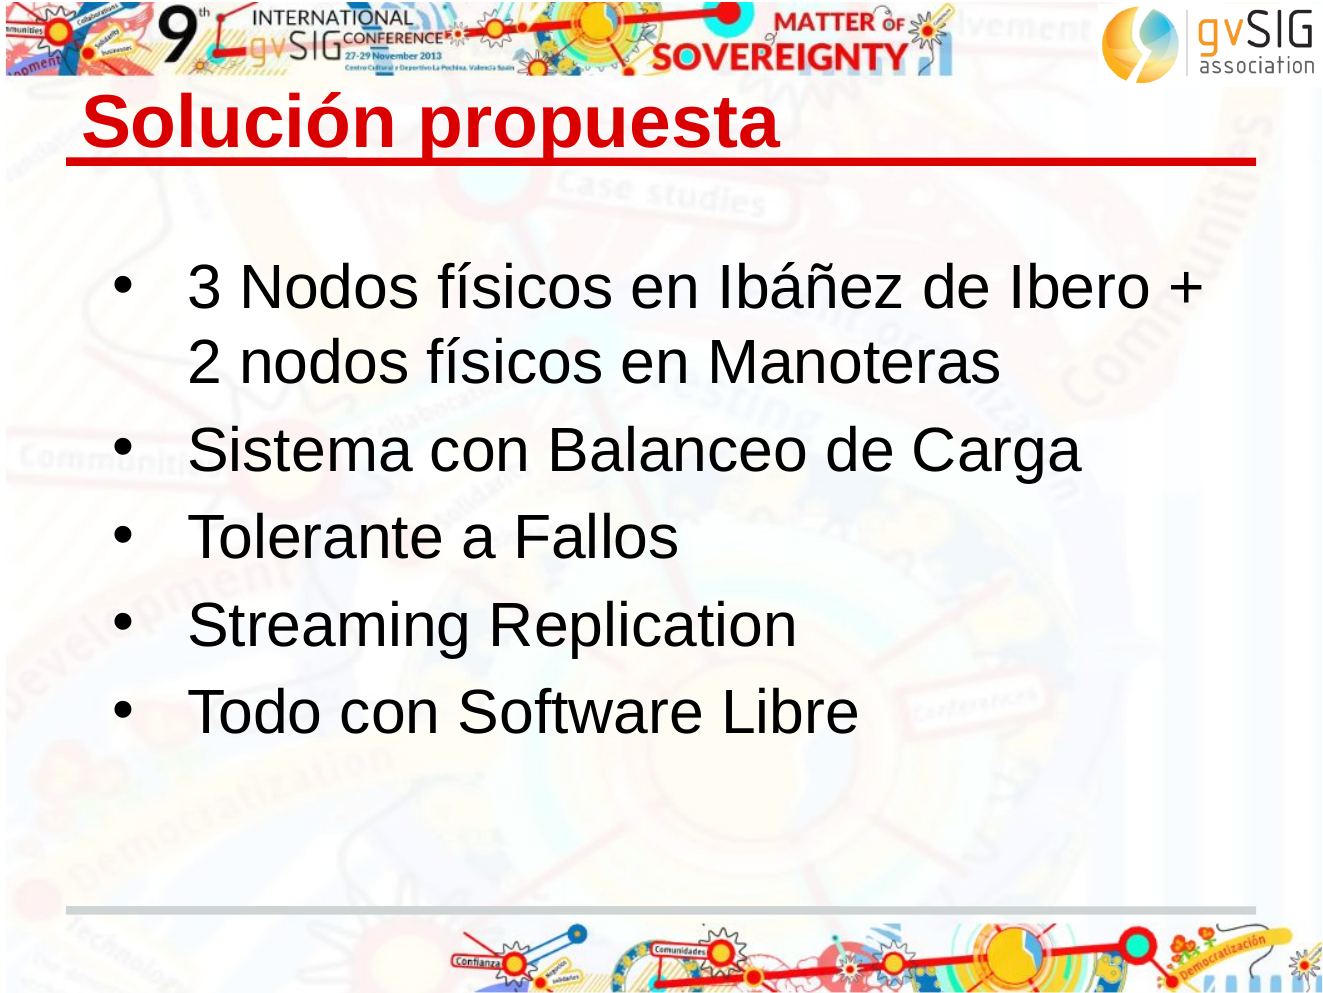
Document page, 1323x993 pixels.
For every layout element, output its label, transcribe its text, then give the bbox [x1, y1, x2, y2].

title Solución propuesta [66, 39, 1257, 178]
list 3 Nodos físicos en Ibáñez de Ibero + 2 nodos físicos en Manoteras Sistema con Balanceo de Carga Tolerante a Fallos Streaming Replication Todo con Software Libre [66, 231, 1257, 951]
picture [5, 2, 1323, 993]
